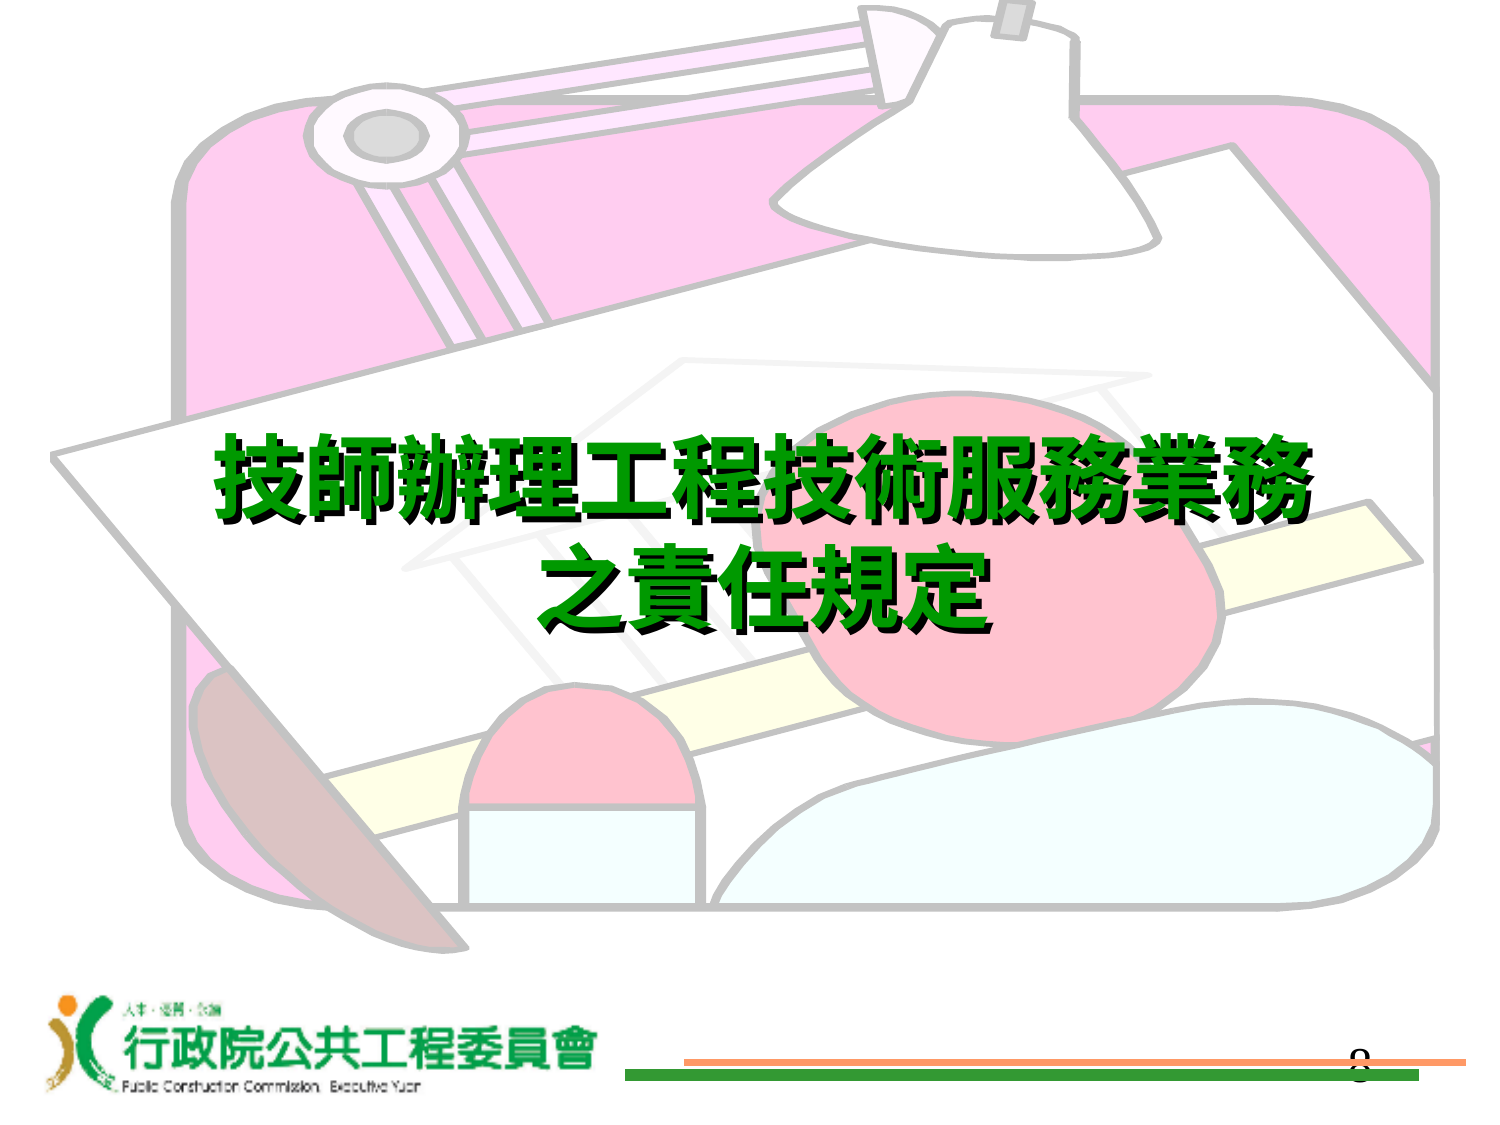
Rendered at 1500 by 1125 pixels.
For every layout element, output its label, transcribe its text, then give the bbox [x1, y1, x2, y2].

chart [50, 0, 1440, 963]
text_box 技師辦理工程技術服務業務之責任規定 [187, 412, 1338, 648]
